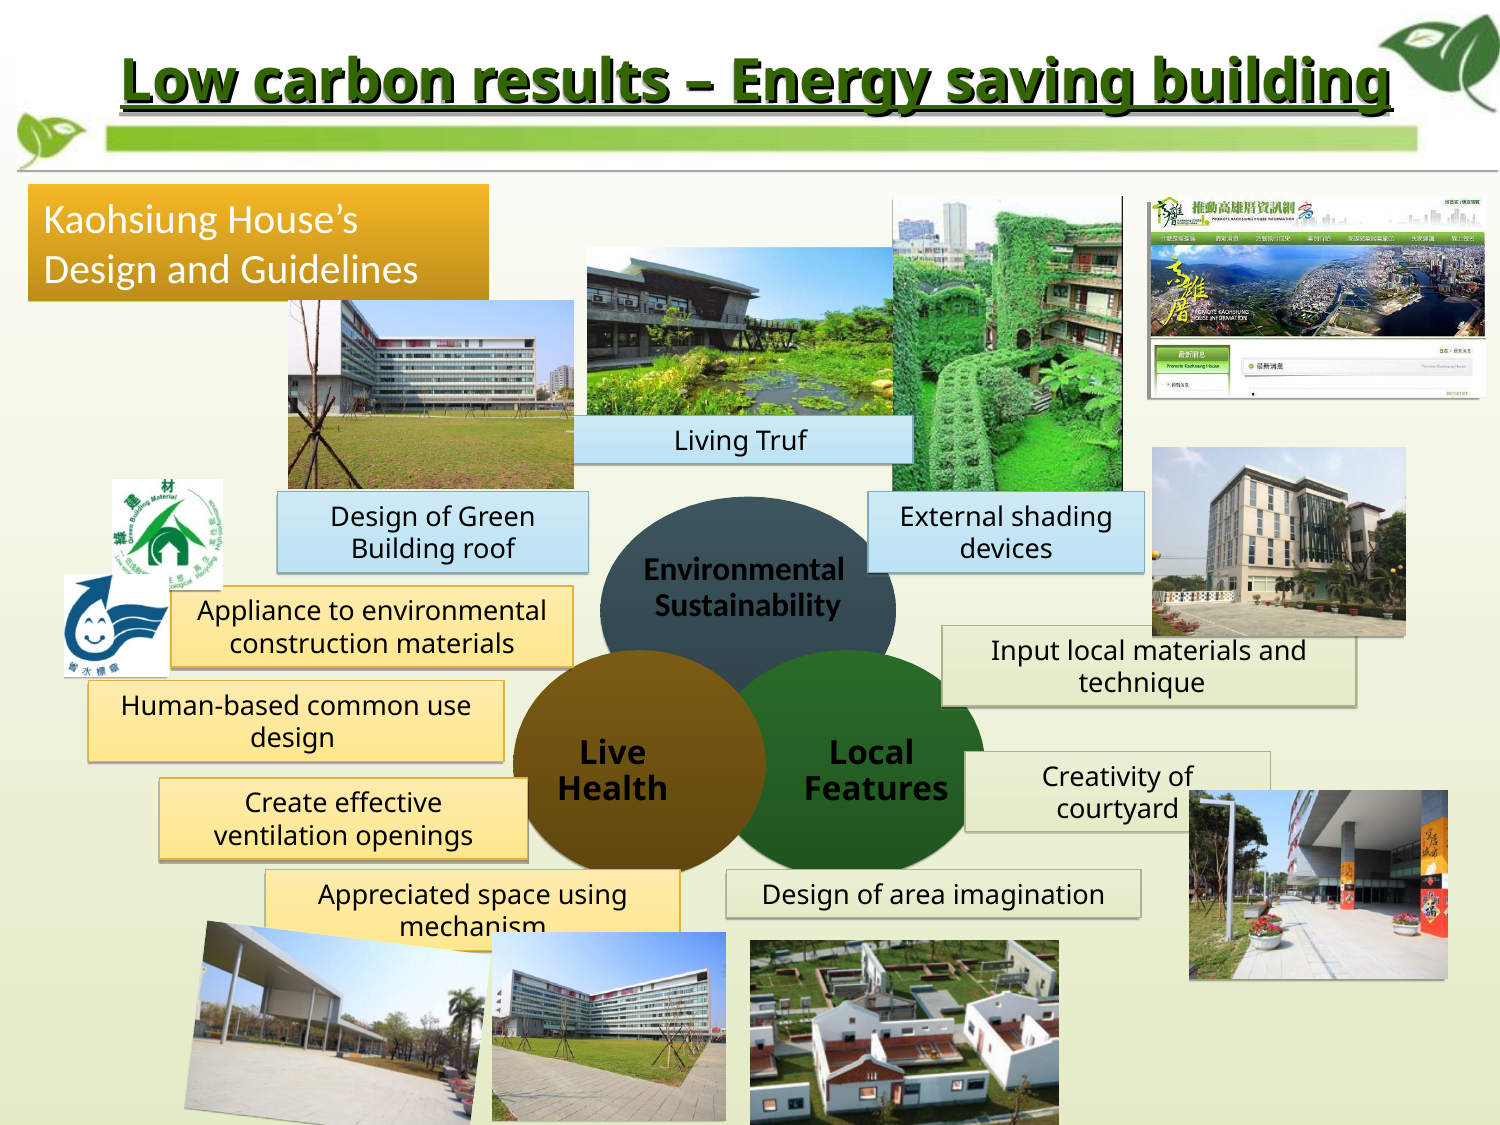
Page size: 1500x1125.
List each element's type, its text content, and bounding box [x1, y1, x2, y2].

title Low carbon results – Energy saving building [41, 7, 1470, 147]
text_box External shading devices [868, 491, 1145, 573]
text_box Input local materials and technique [941, 625, 1357, 707]
picture [1151, 197, 1486, 398]
text_box Kaohsiung House’s Design and Guidelines [28, 184, 490, 301]
text_box Appliance to environmental construction materials [171, 586, 573, 667]
text_box Local Features [739, 650, 985, 869]
picture [587, 196, 1123, 491]
text_box Design of Green Building roof [277, 491, 589, 573]
text_box Creativity of courtyard [964, 751, 1271, 800]
picture [17, 14, 1500, 170]
picture [1189, 790, 1448, 979]
picture [750, 940, 1059, 1125]
text_box Create effective ventilation openings [159, 778, 528, 859]
picture [1152, 447, 1406, 636]
text_box Environmental Sustainability [600, 496, 897, 692]
picture [288, 300, 574, 489]
picture [184, 920, 491, 1125]
text_box Appreciated space using mechanism [265, 869, 681, 951]
text_box Live Health [513, 650, 766, 872]
text_box [52, 179, 1459, 268]
text_box Human-based common use design [88, 680, 504, 762]
text_box Design of area imagination [726, 869, 1141, 918]
text_box Living Truf [574, 415, 913, 464]
picture [492, 932, 726, 1121]
picture [64, 479, 223, 677]
